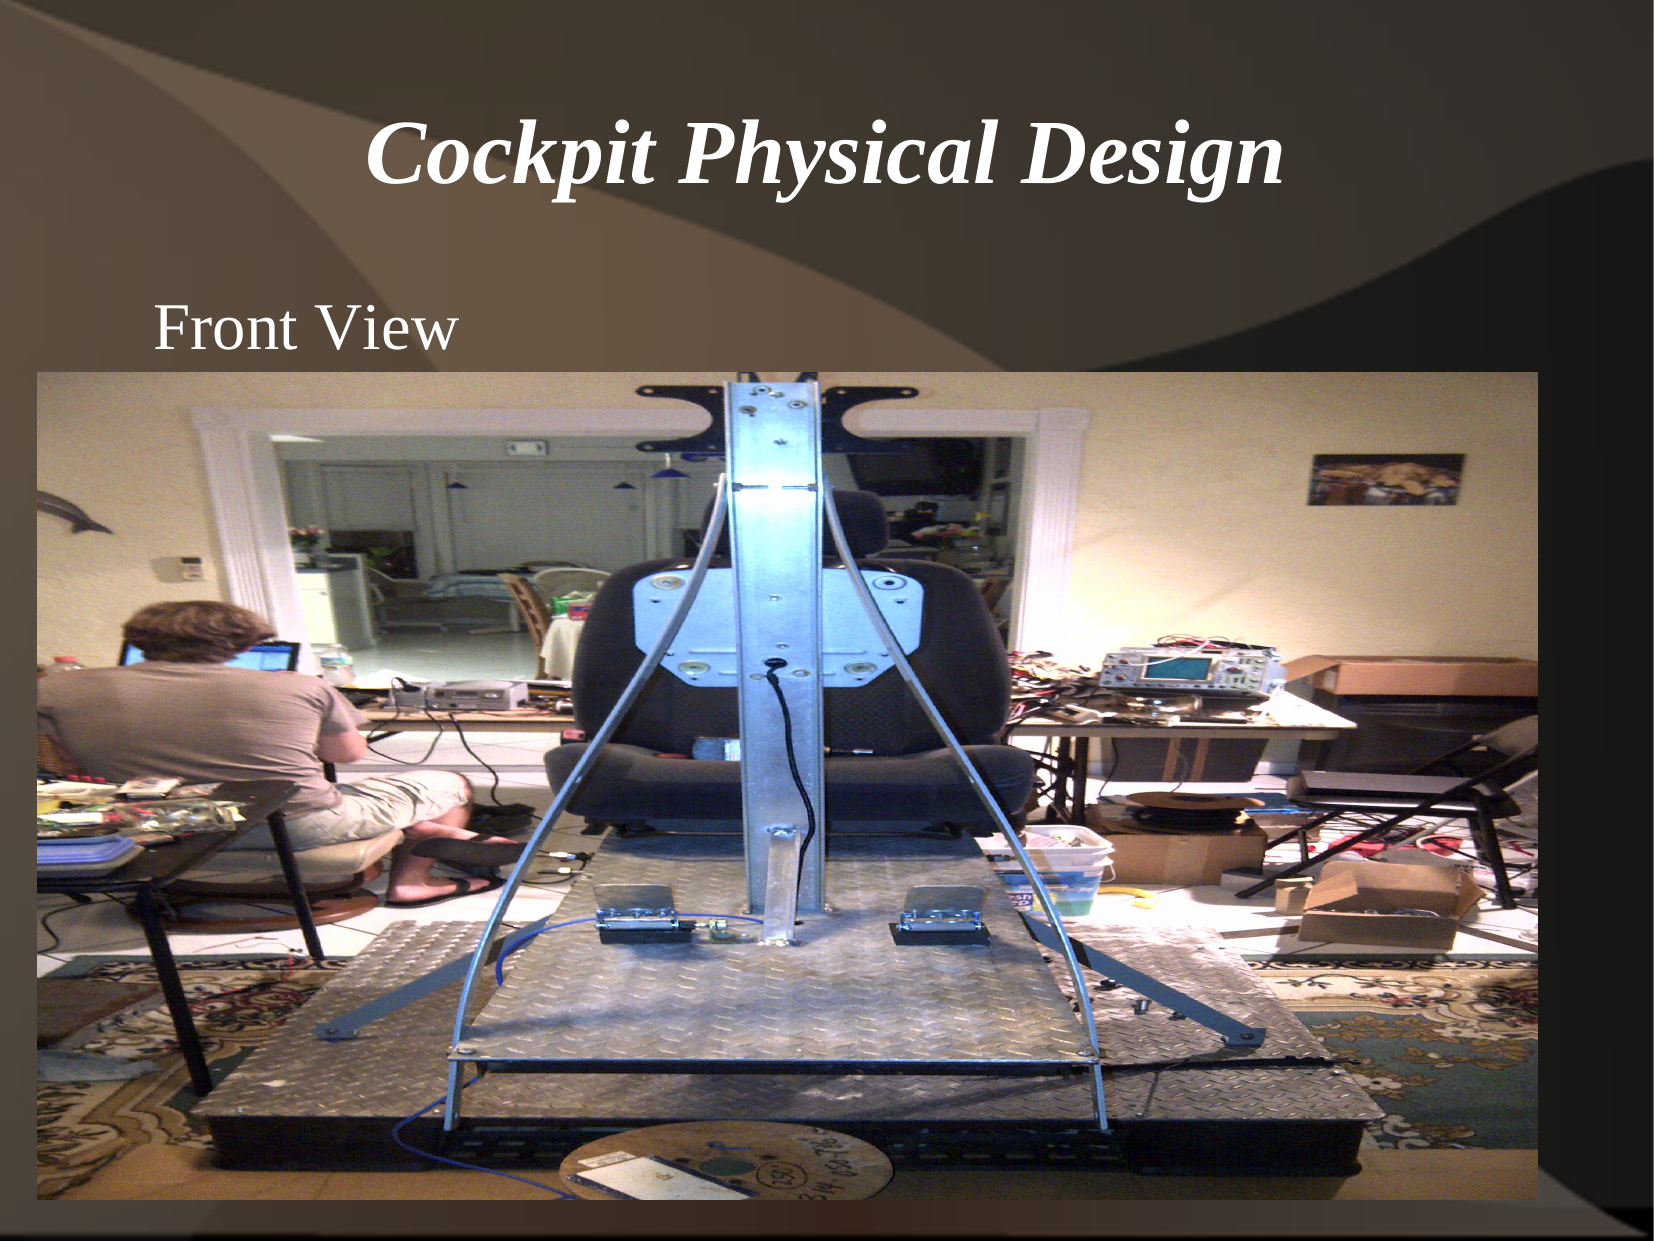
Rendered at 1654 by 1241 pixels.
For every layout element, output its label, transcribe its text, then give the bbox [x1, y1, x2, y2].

picture [0, 0, 1654, 1241]
list Front View [82, 290, 1571, 1109]
title Cockpit Physical Design [82, 49, 1571, 257]
